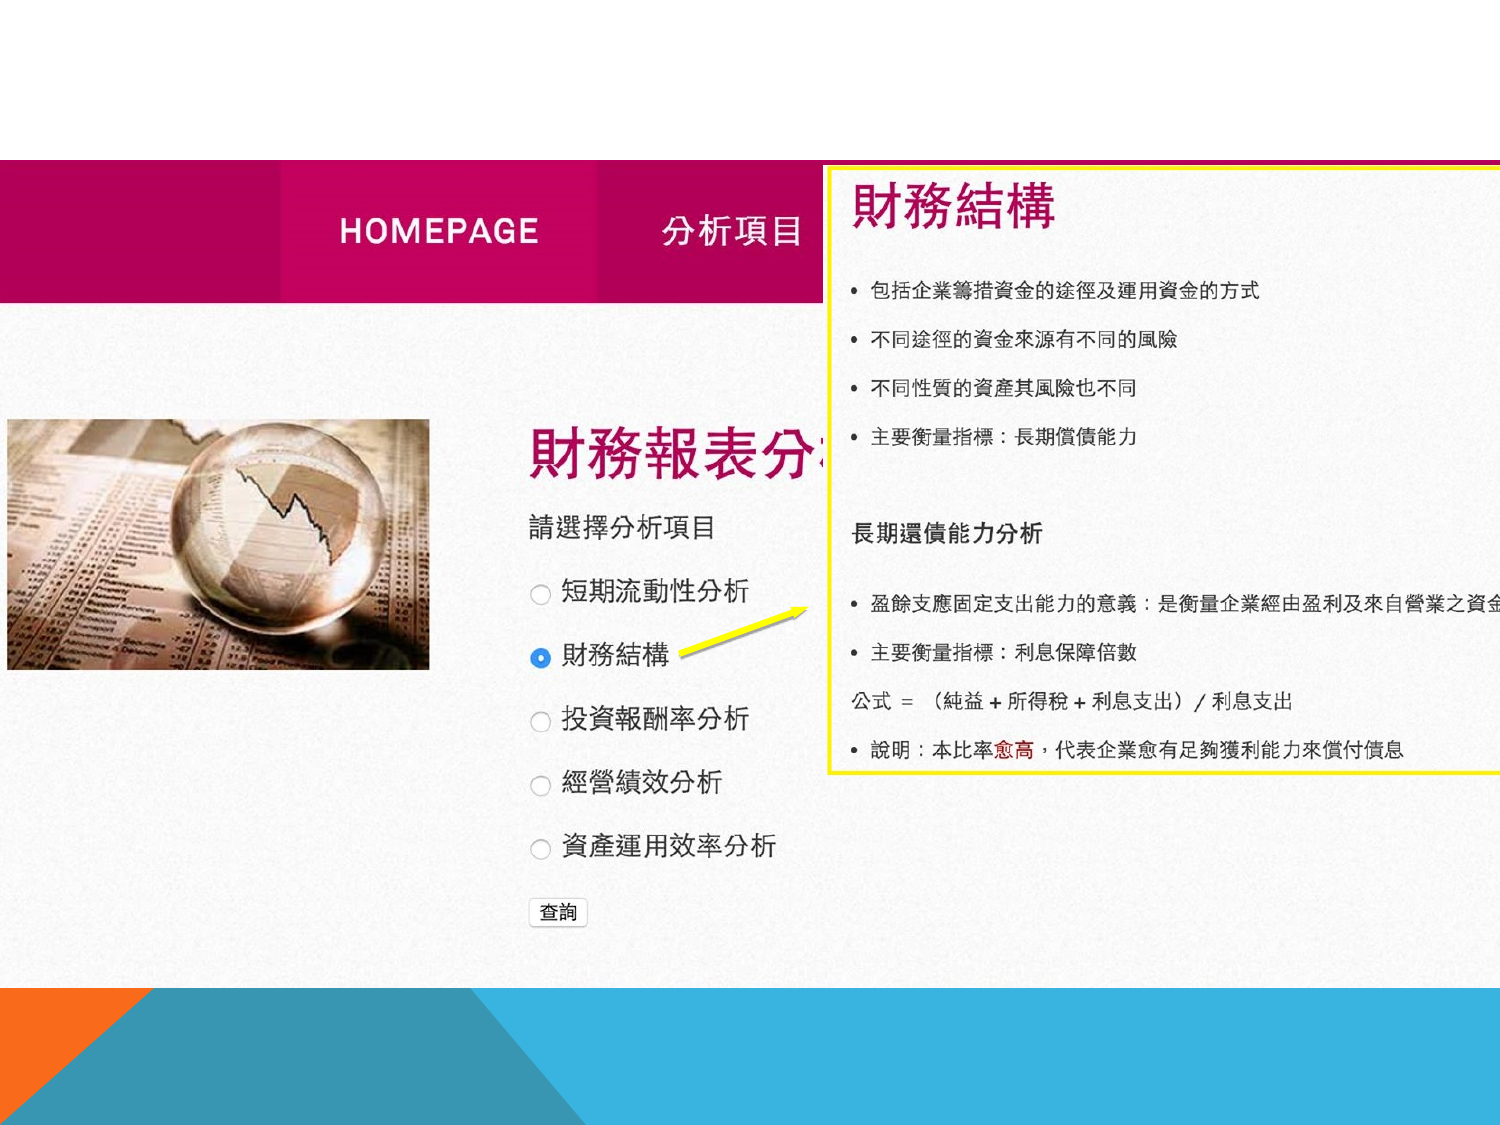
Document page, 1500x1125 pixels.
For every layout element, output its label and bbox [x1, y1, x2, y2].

picture [0, 160, 1500, 988]
